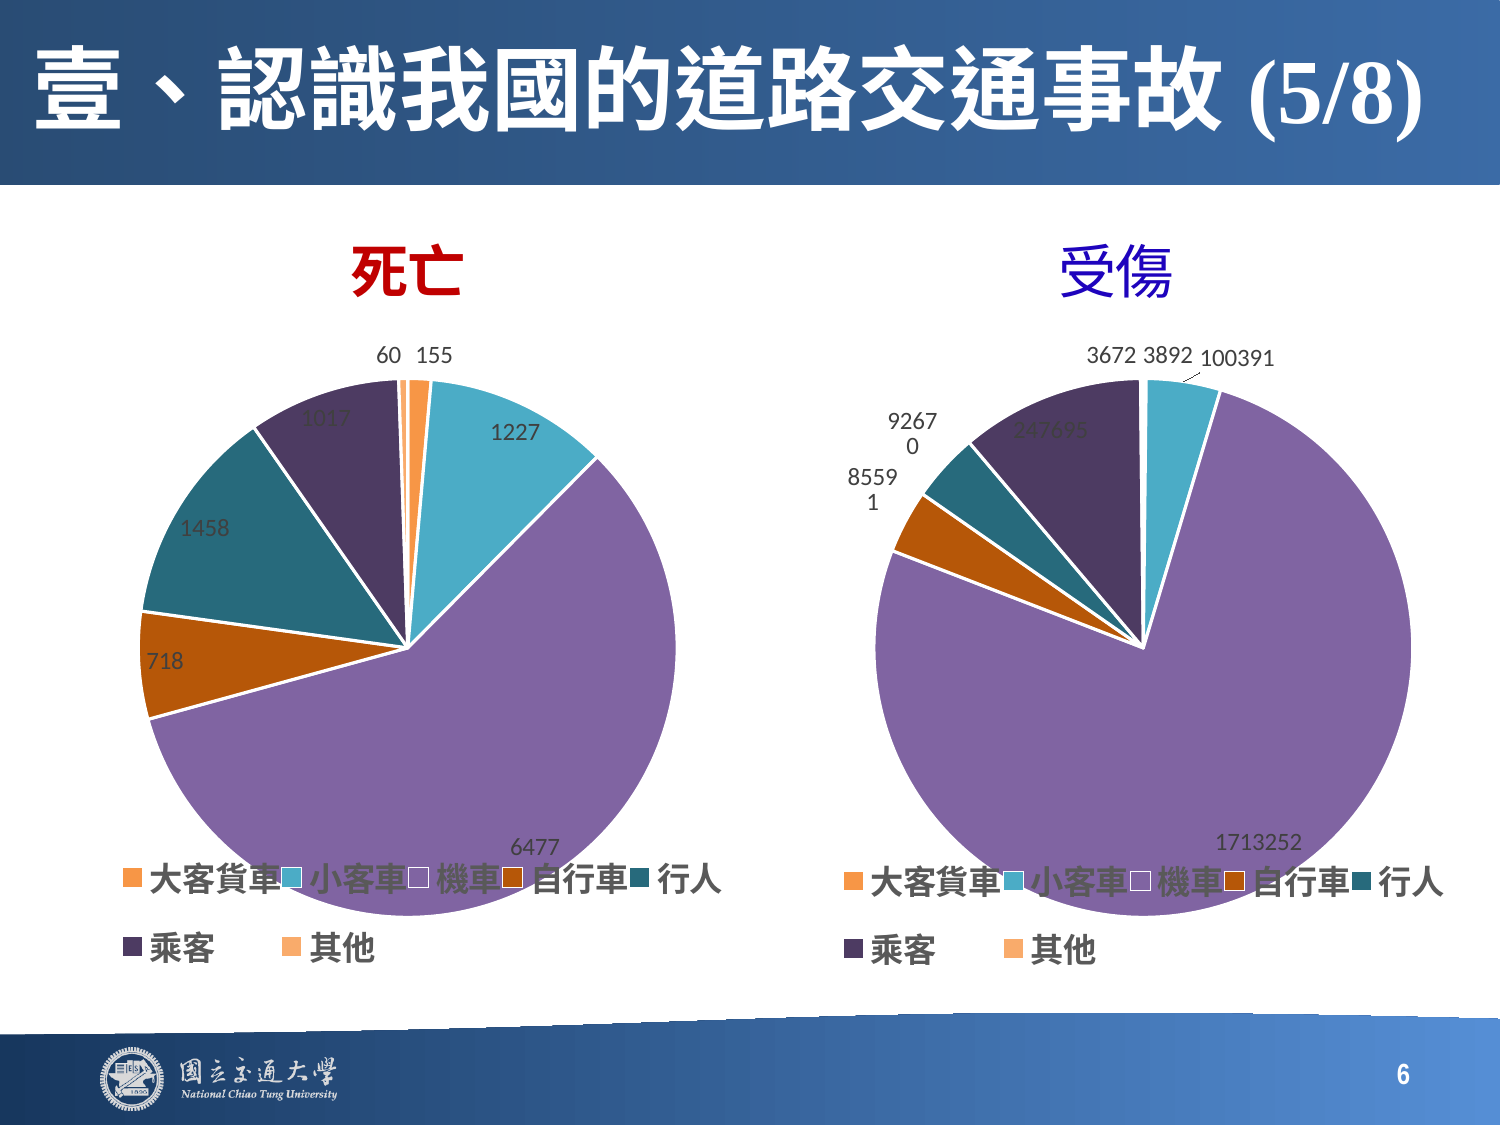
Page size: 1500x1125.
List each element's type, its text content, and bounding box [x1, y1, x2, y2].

chart [773, 184, 1459, 1005]
chart [53, 184, 763, 1005]
title 壹、認識我國的道路交通事故(5/8) [17, 19, 1495, 155]
slide_number <編號> [1074, 1042, 1425, 1103]
